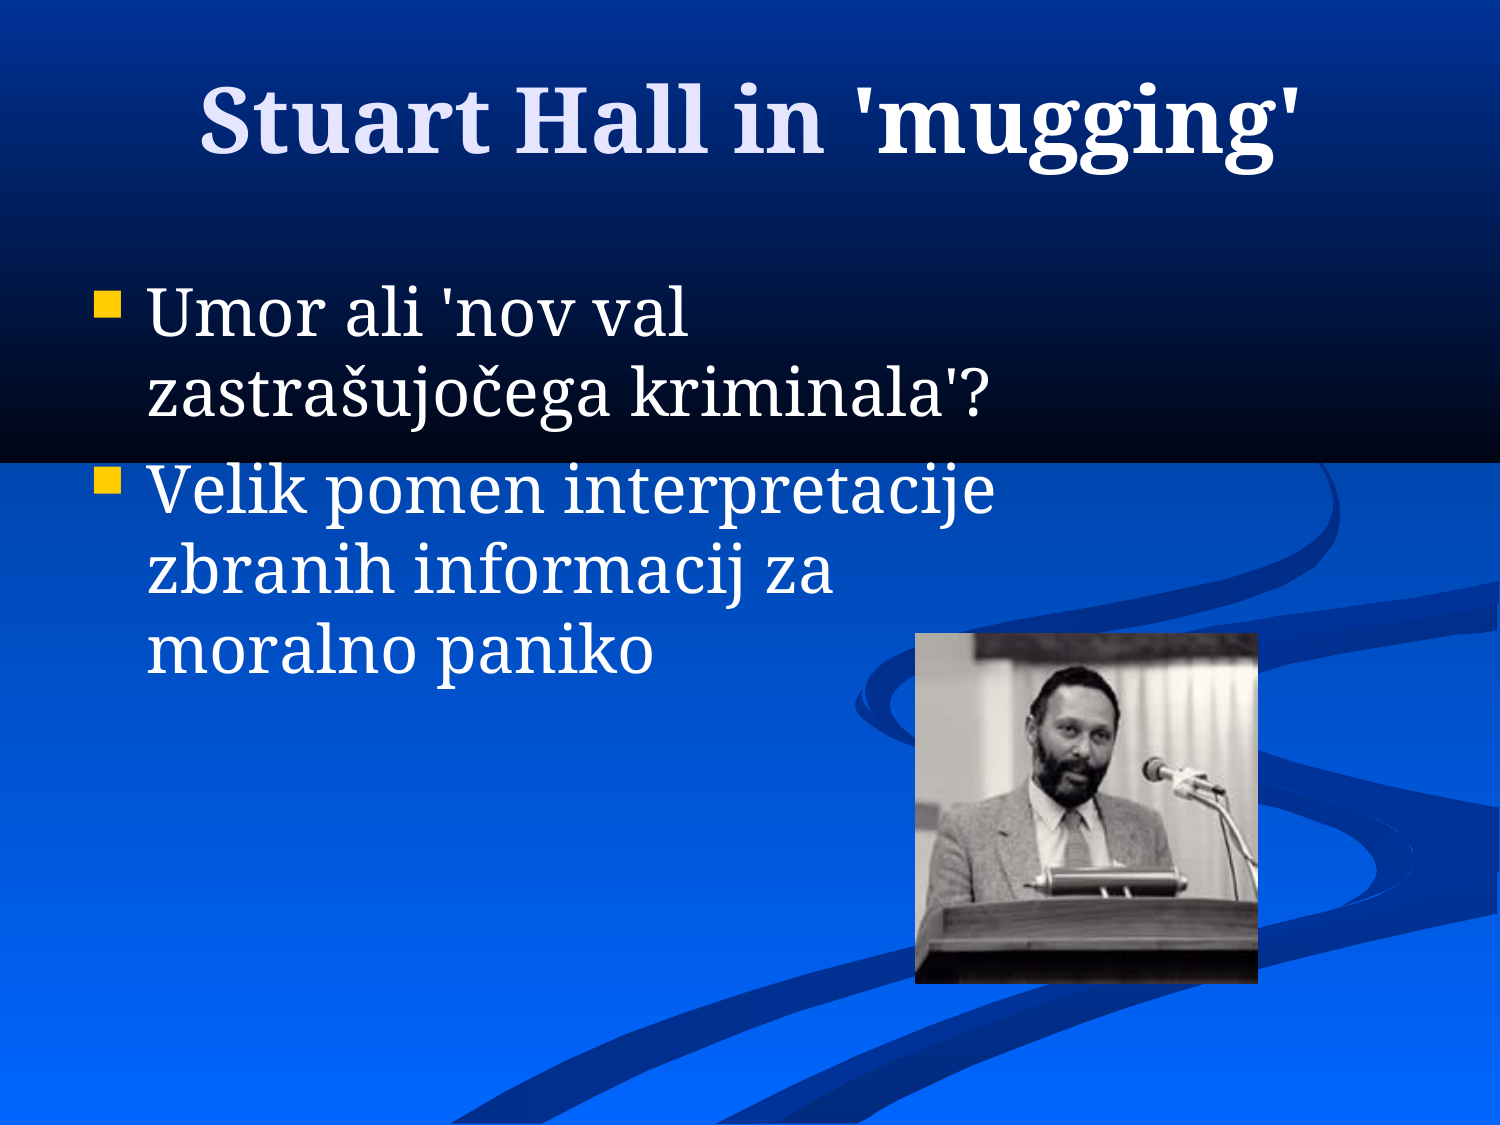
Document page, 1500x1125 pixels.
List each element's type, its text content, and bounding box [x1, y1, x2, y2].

title Stuart Hall in 'mugging' [76, 54, 1427, 290]
picture [915, 633, 1258, 984]
list Umor ali 'nov val zastrašujočega kriminala'? Velik pomen interpretacije zbranih informacij za moralno paniko [74, 262, 1093, 1006]
